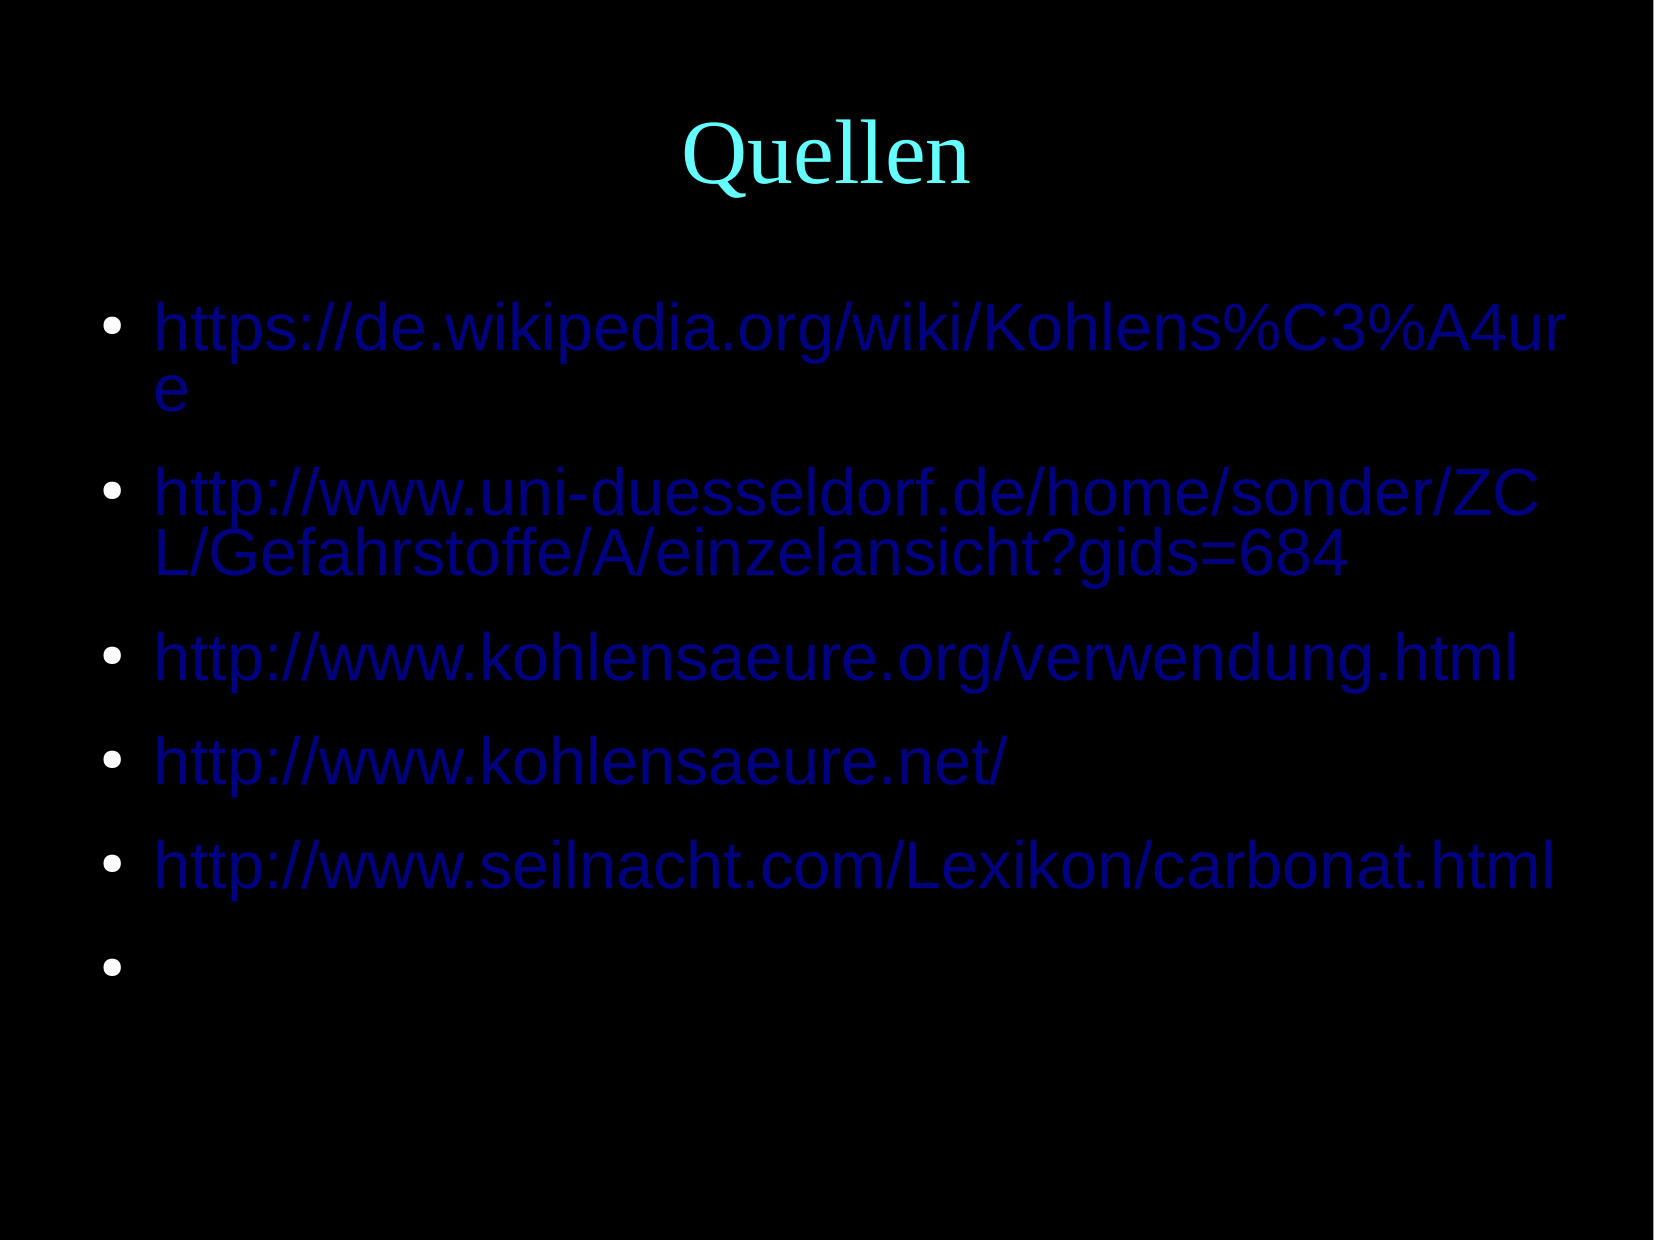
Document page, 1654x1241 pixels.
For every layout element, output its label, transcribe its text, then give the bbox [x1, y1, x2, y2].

title Quellen [82, 49, 1571, 257]
list https://de.wikipedia.org/wiki/Kohlens%C3%A4ure http://www.uni-duesseldorf.de/home/sonder/ZCL/Gefahrstoffe/A/einzelansicht?gids=684 http://www.kohlensaeure.org/verwendung.html http://www.kohlensaeure.net/ http://www.seilnacht.com/Lexikon/carbonat.html [82, 290, 1571, 1109]
